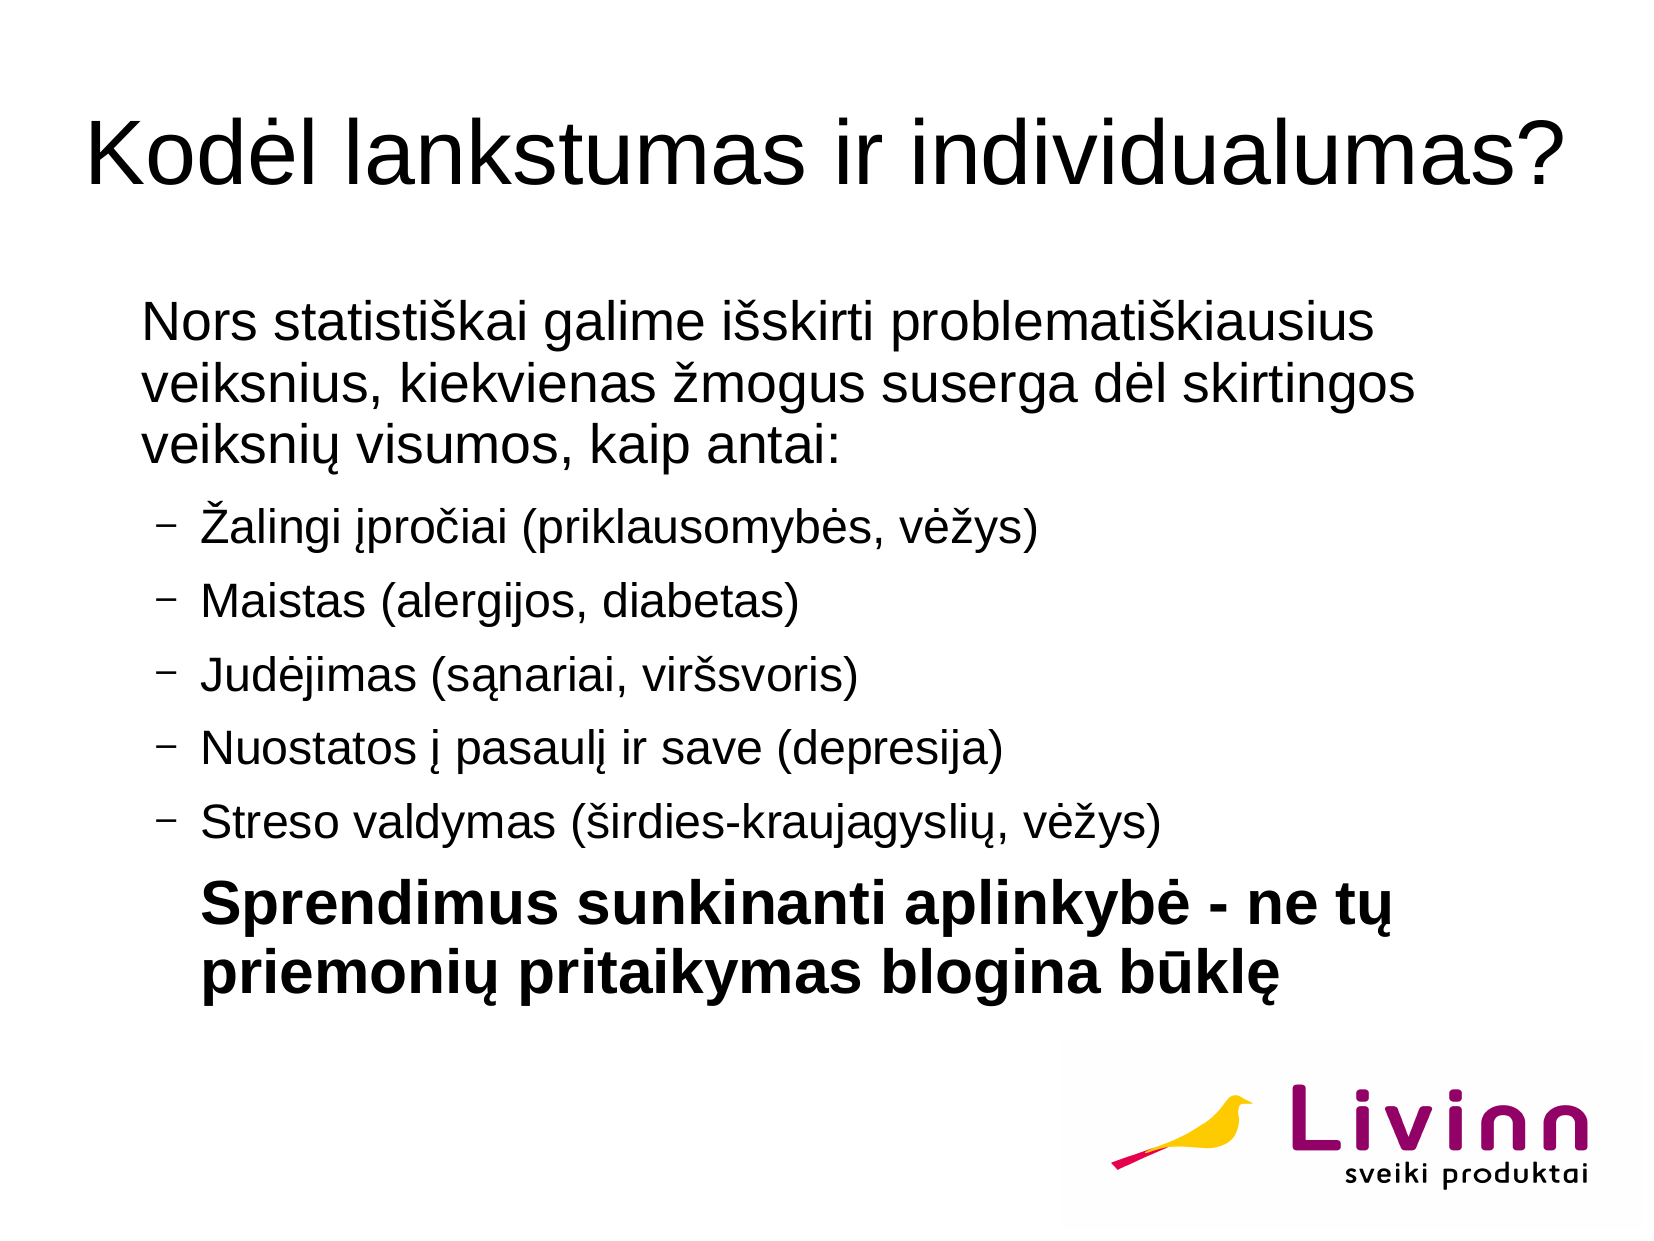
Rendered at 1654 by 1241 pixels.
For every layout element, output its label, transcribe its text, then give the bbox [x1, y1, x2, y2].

list Nors statistiškai galime išskirti problematiškiausius veiksnius, kiekvienas žmogus suserga dėl skirtingos veiksnių visumos, kaip antai: Žalingi įpročiai (priklausomybės, vėžys) Maistas (alergijos, diabetas) Judėjimas (sąnariai, viršsvoris) Nuostatos į pasaulį ir save (depresija) Streso valdymas (širdies-kraujagyslių, vėžys) Sprendimus sunkinanti aplinkybė - ne tų priemonių pritaikymas blogina būklę [82, 290, 1538, 1010]
title Kodėl lankstumas ir individualumas? [82, 49, 1571, 257]
picture [1062, 1039, 1642, 1229]
